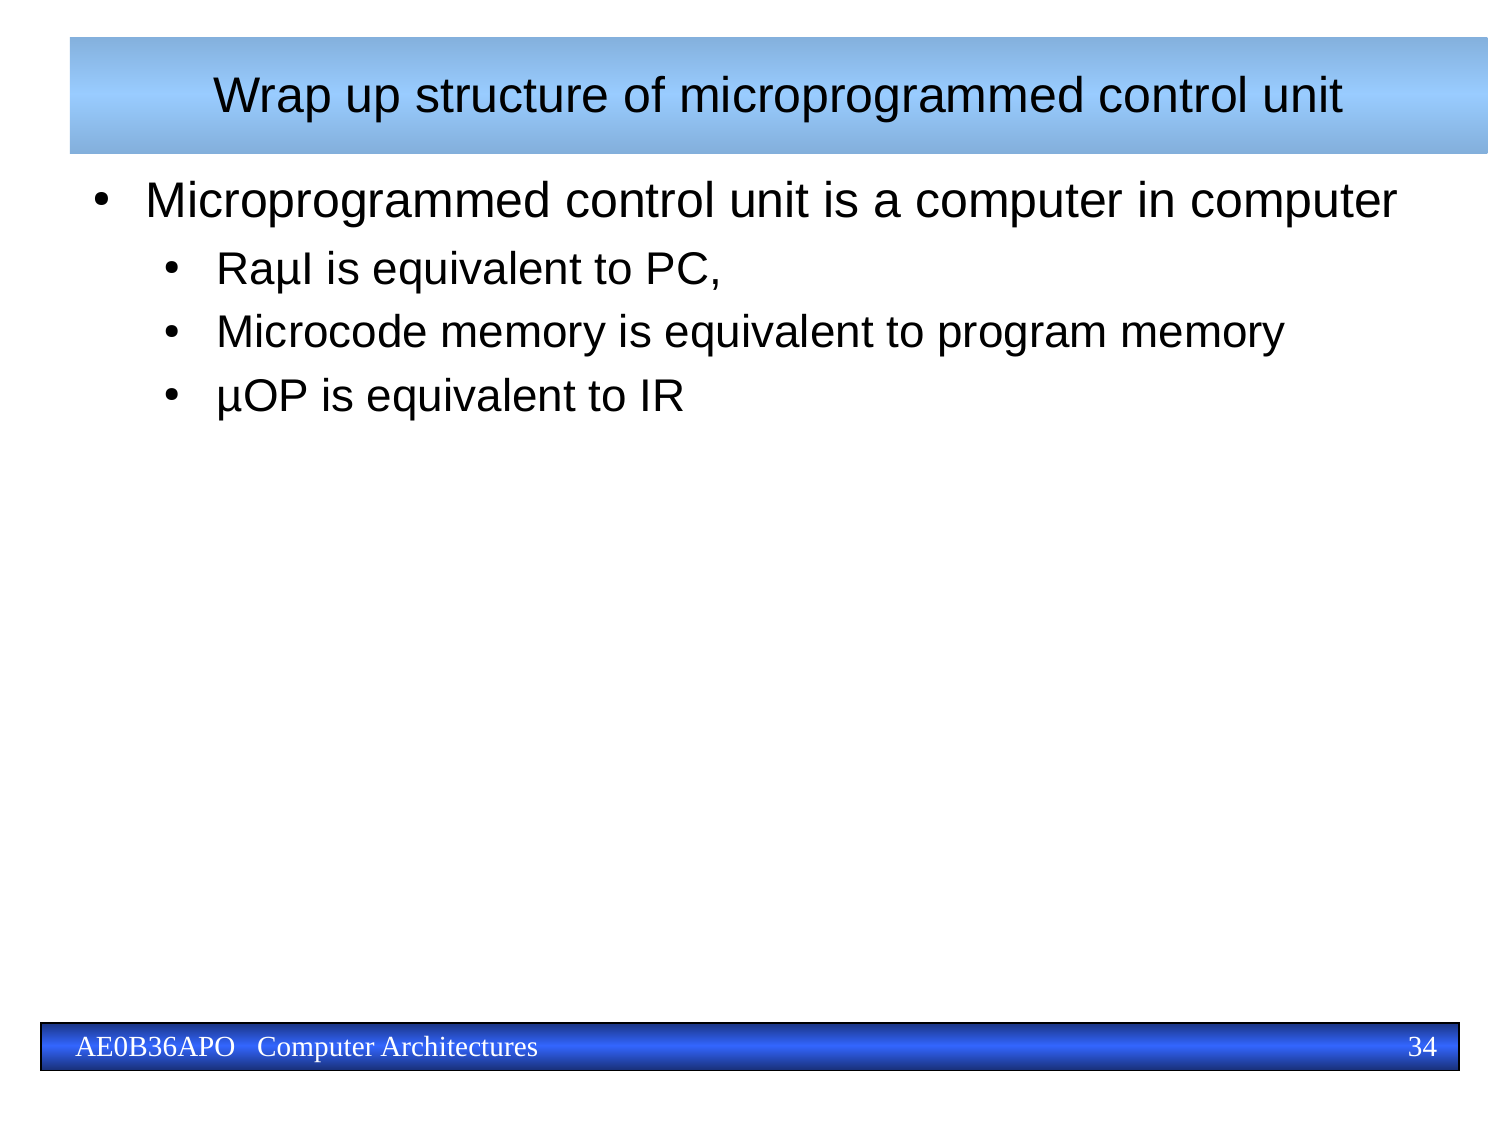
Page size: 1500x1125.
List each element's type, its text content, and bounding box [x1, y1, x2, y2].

list Microprogrammed control unit is a computer in computer RaµI is equivalent to PC, Microcode memory is equivalent to program memory µOP is equivalent to IR [75, 172, 1426, 916]
title Wrap up structure of microprogrammed control unit [69, 37, 1488, 154]
